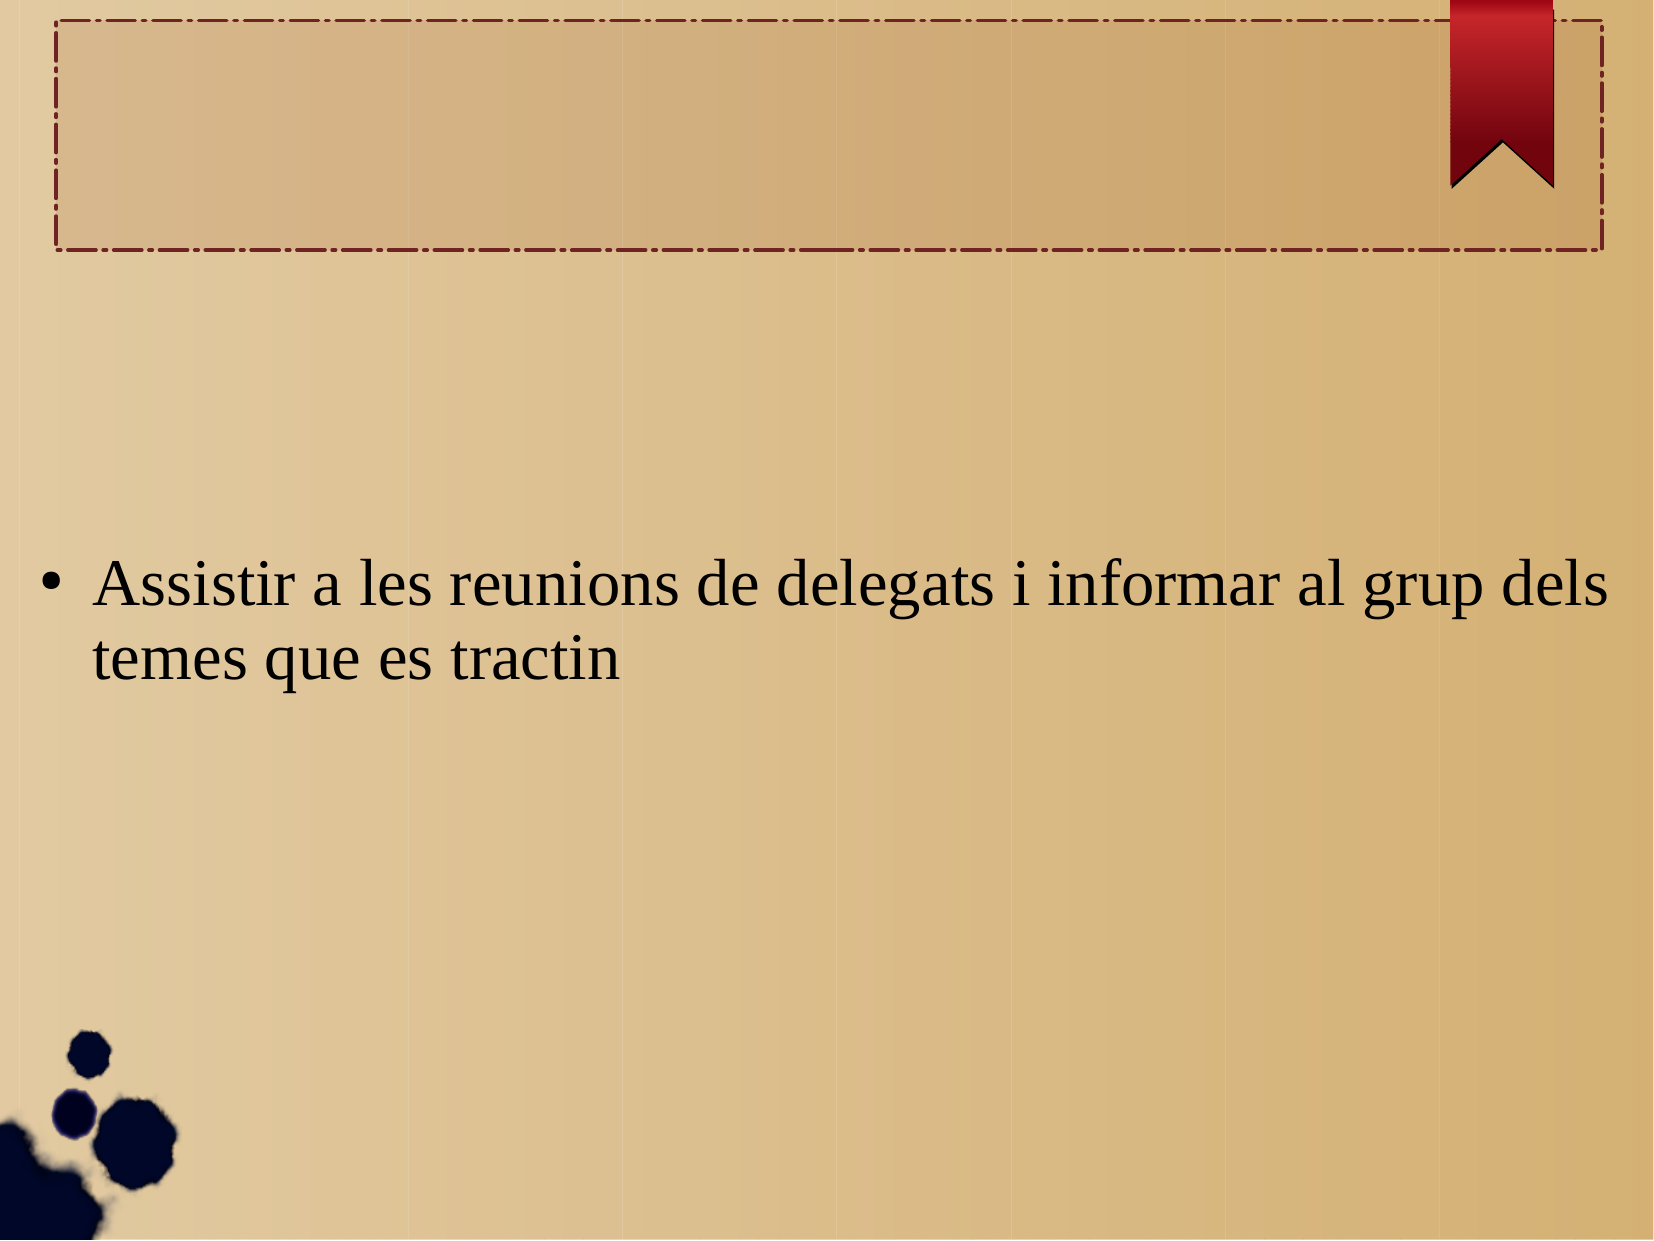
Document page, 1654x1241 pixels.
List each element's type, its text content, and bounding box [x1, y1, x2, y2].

text_box Assistir a les reunions de delegats i informar al grup dels temes que es tractin [21, 545, 1650, 710]
